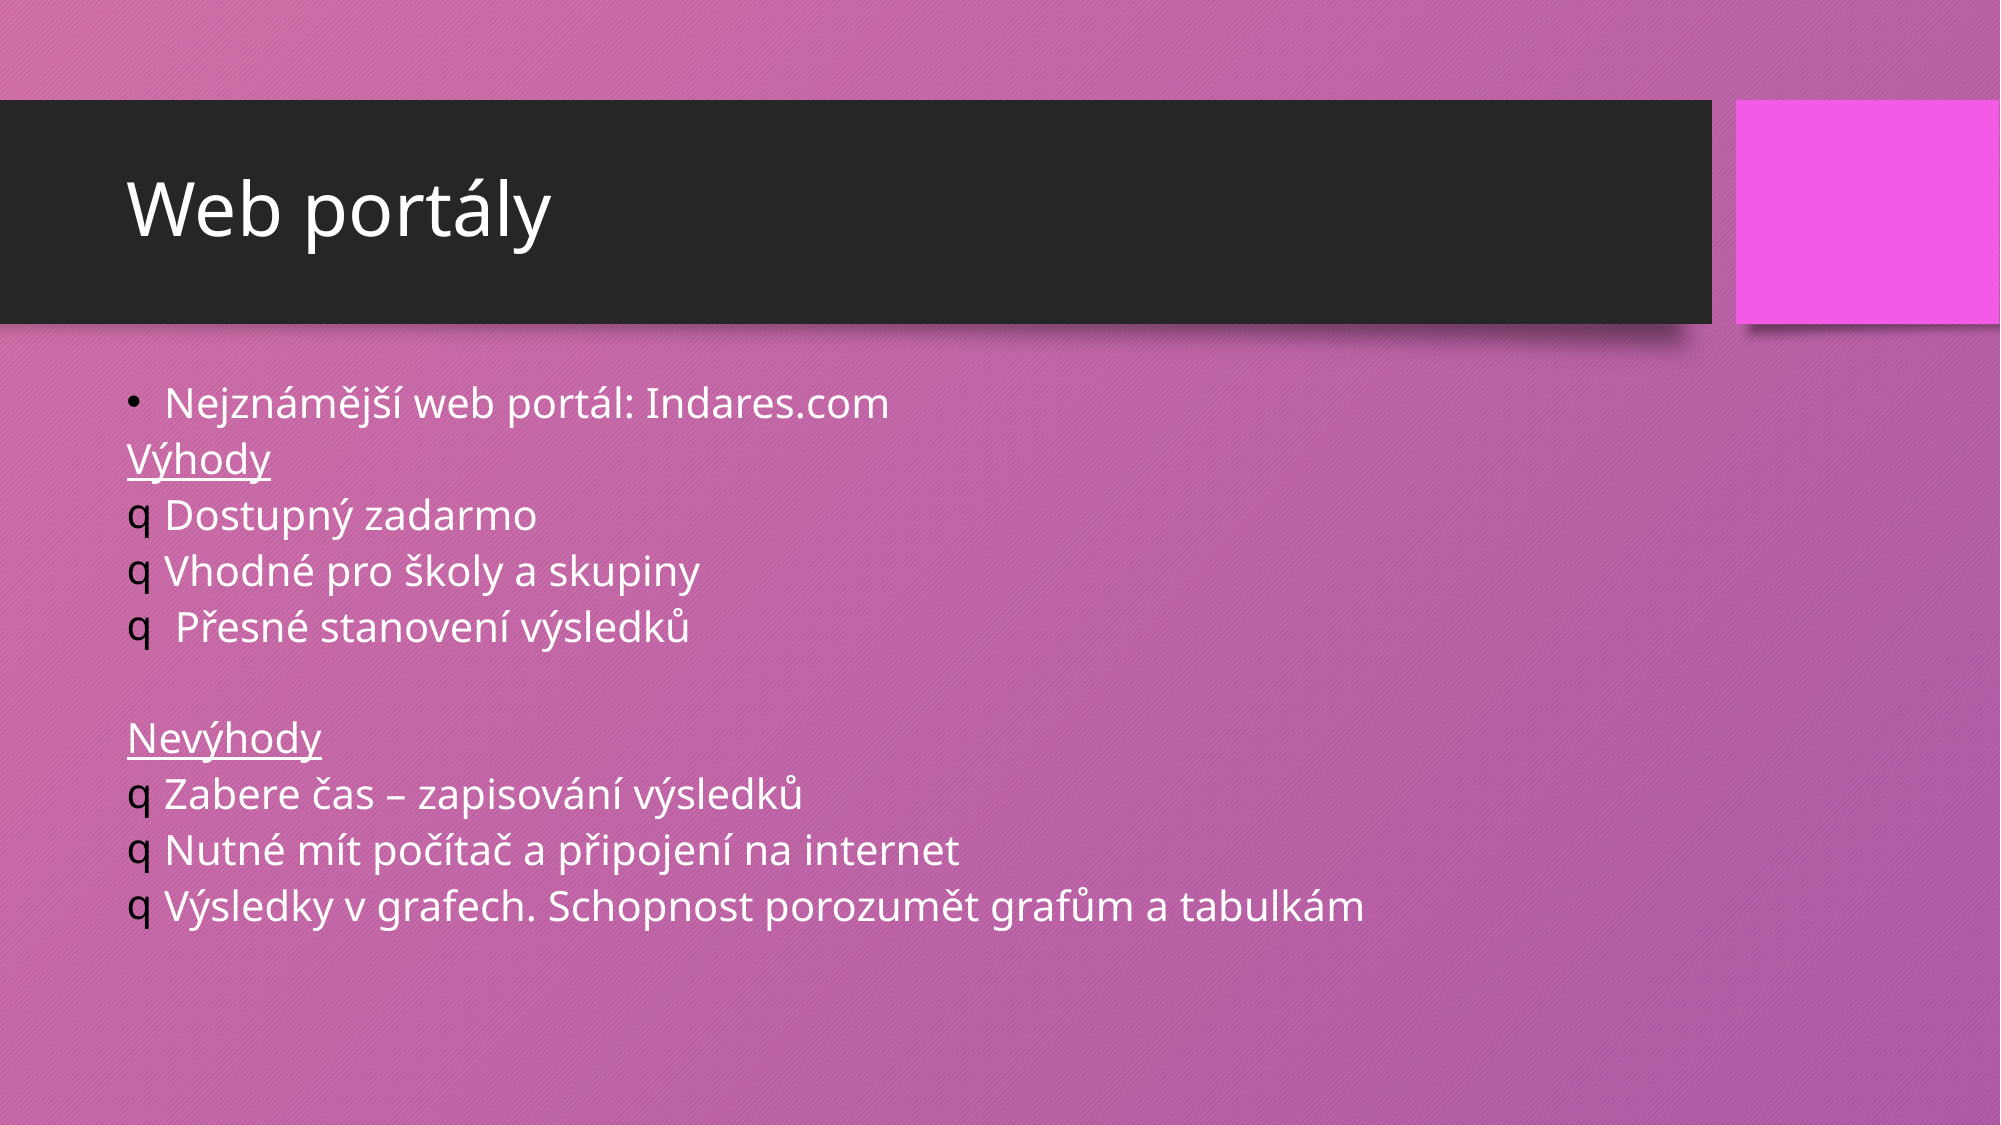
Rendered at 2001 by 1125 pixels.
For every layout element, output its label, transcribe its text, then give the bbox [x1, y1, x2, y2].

title Web portály [111, 123, 1689, 301]
list Nejznámější web portál: Indares.com Výhody Dostupný zadarmo Vhodné pro školy a skupiny Přesné stanovení výsledků Nevýhody Zabere čas – zapisování výsledků Nutné mít počítač a připojení na internet Výsledky v grafech. Schopnost porozumět grafům a tabulkám [111, 383, 1689, 974]
